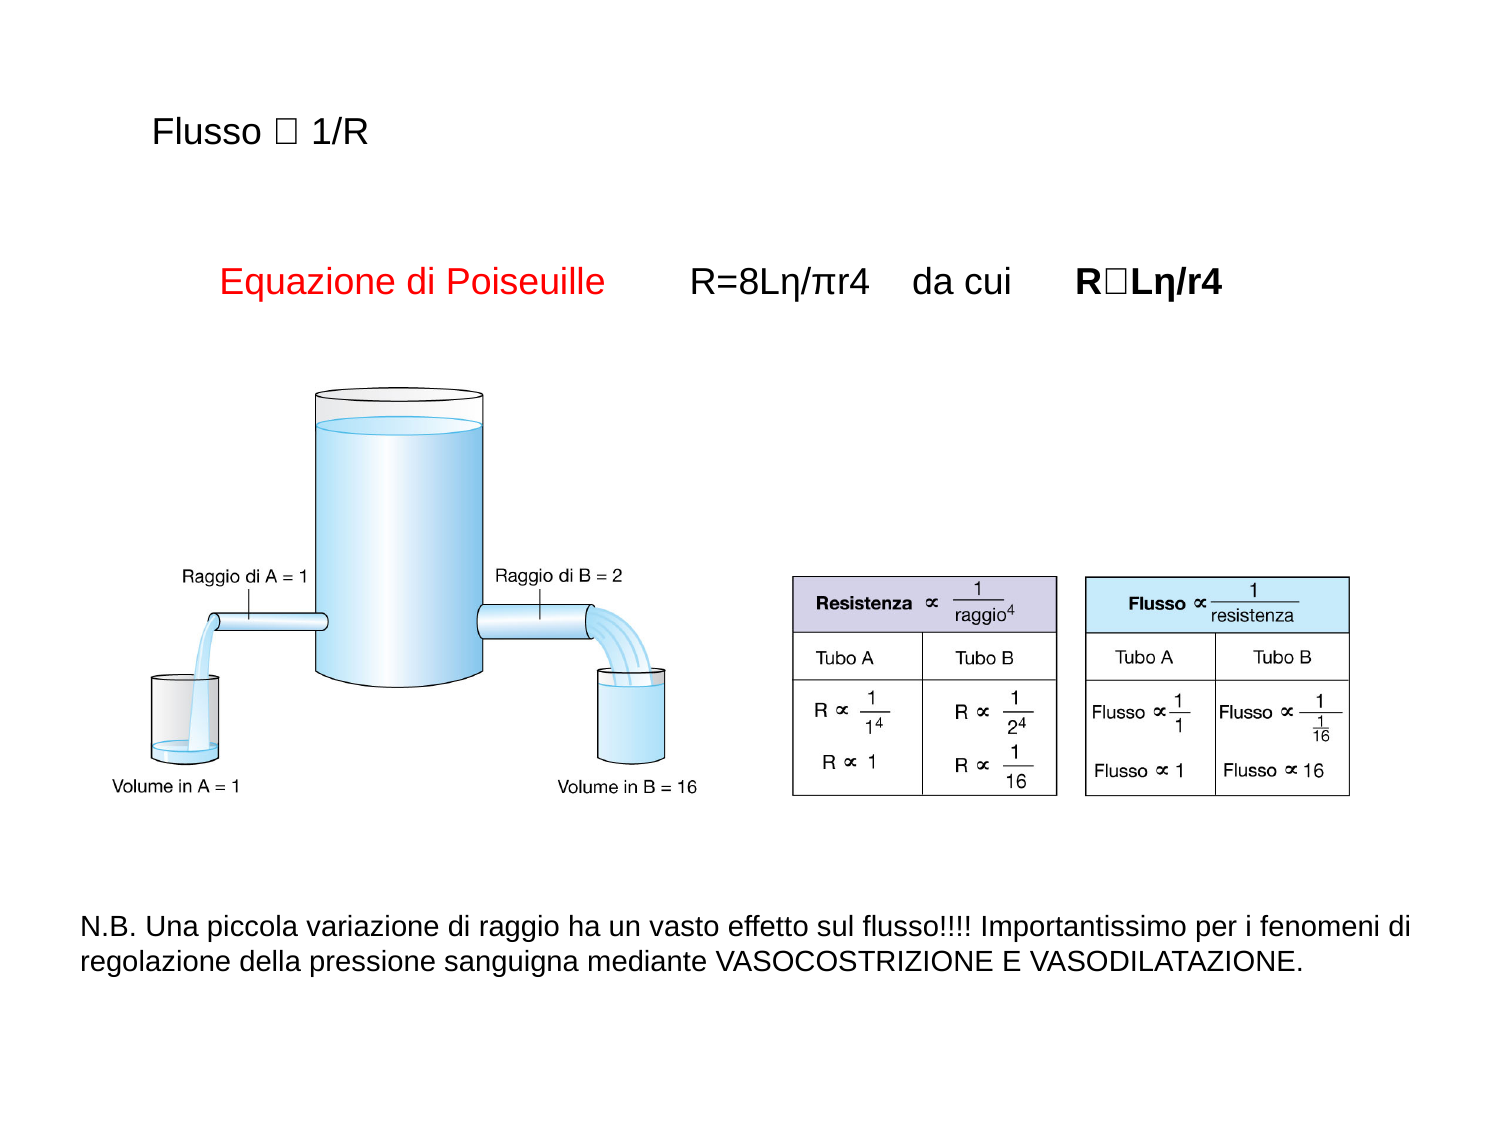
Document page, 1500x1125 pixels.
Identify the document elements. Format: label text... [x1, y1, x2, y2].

text_box Equazione di Poiseuille R=8Lη/πr4 da cui RLη/r4 [204, 249, 1248, 355]
text_box Flusso  1/R [136, 99, 385, 205]
picture [112, 387, 1350, 797]
text_box N.B. Una piccola variazione di raggio ha un vasto effetto sul flusso!!!! Importantissimo per i fenomeni di regolazione della pressione sanguigna mediante VASOCOSTRIZIONE E VASODILATAZIONE. [65, 899, 1429, 985]
